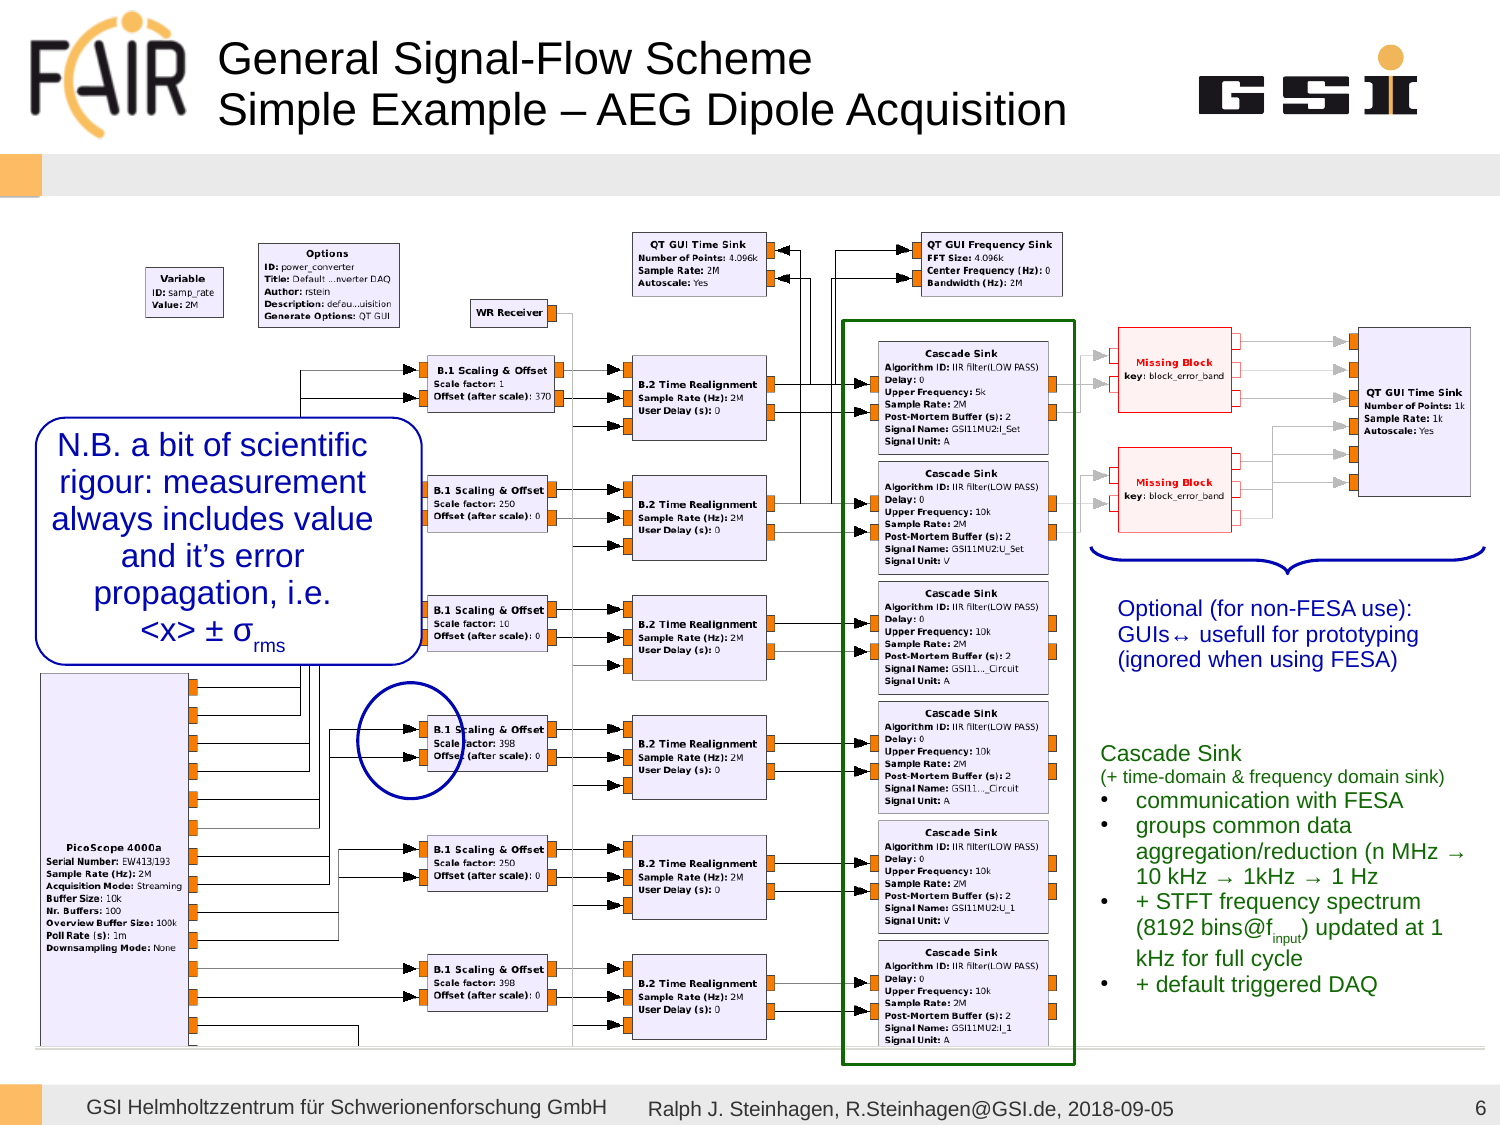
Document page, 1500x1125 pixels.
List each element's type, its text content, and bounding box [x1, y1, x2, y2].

picture [35, 230, 1485, 1050]
text_box Cascade Sink (+ time‑domain & frequency domain sink) communication with FESA groups common data aggregation/reduction (n MHz → 10 kHz → 1kHz → 1 Hz + STFT frequency spectrum (8192 bins@finput) updated at 1 kHz for full cycle + default triggered DAQ [1085, 733, 1485, 1030]
title General Signal-Flow Scheme Simple Example – AEG Dipole Acquisition [217, 20, 1109, 147]
picture [30, 9, 187, 141]
text_box N.B. a bit of scientific rigour: measurement always includes value and it’s error propagation, i.e. <x> ± σrms [35, 417, 422, 665]
text_box Optional (for non-FESA use): GUIs↔ usefull for prototyping (ignored when using FESA) [1102, 588, 1462, 681]
picture [1197, 42, 1419, 117]
picture [845, 322, 1073, 1050]
